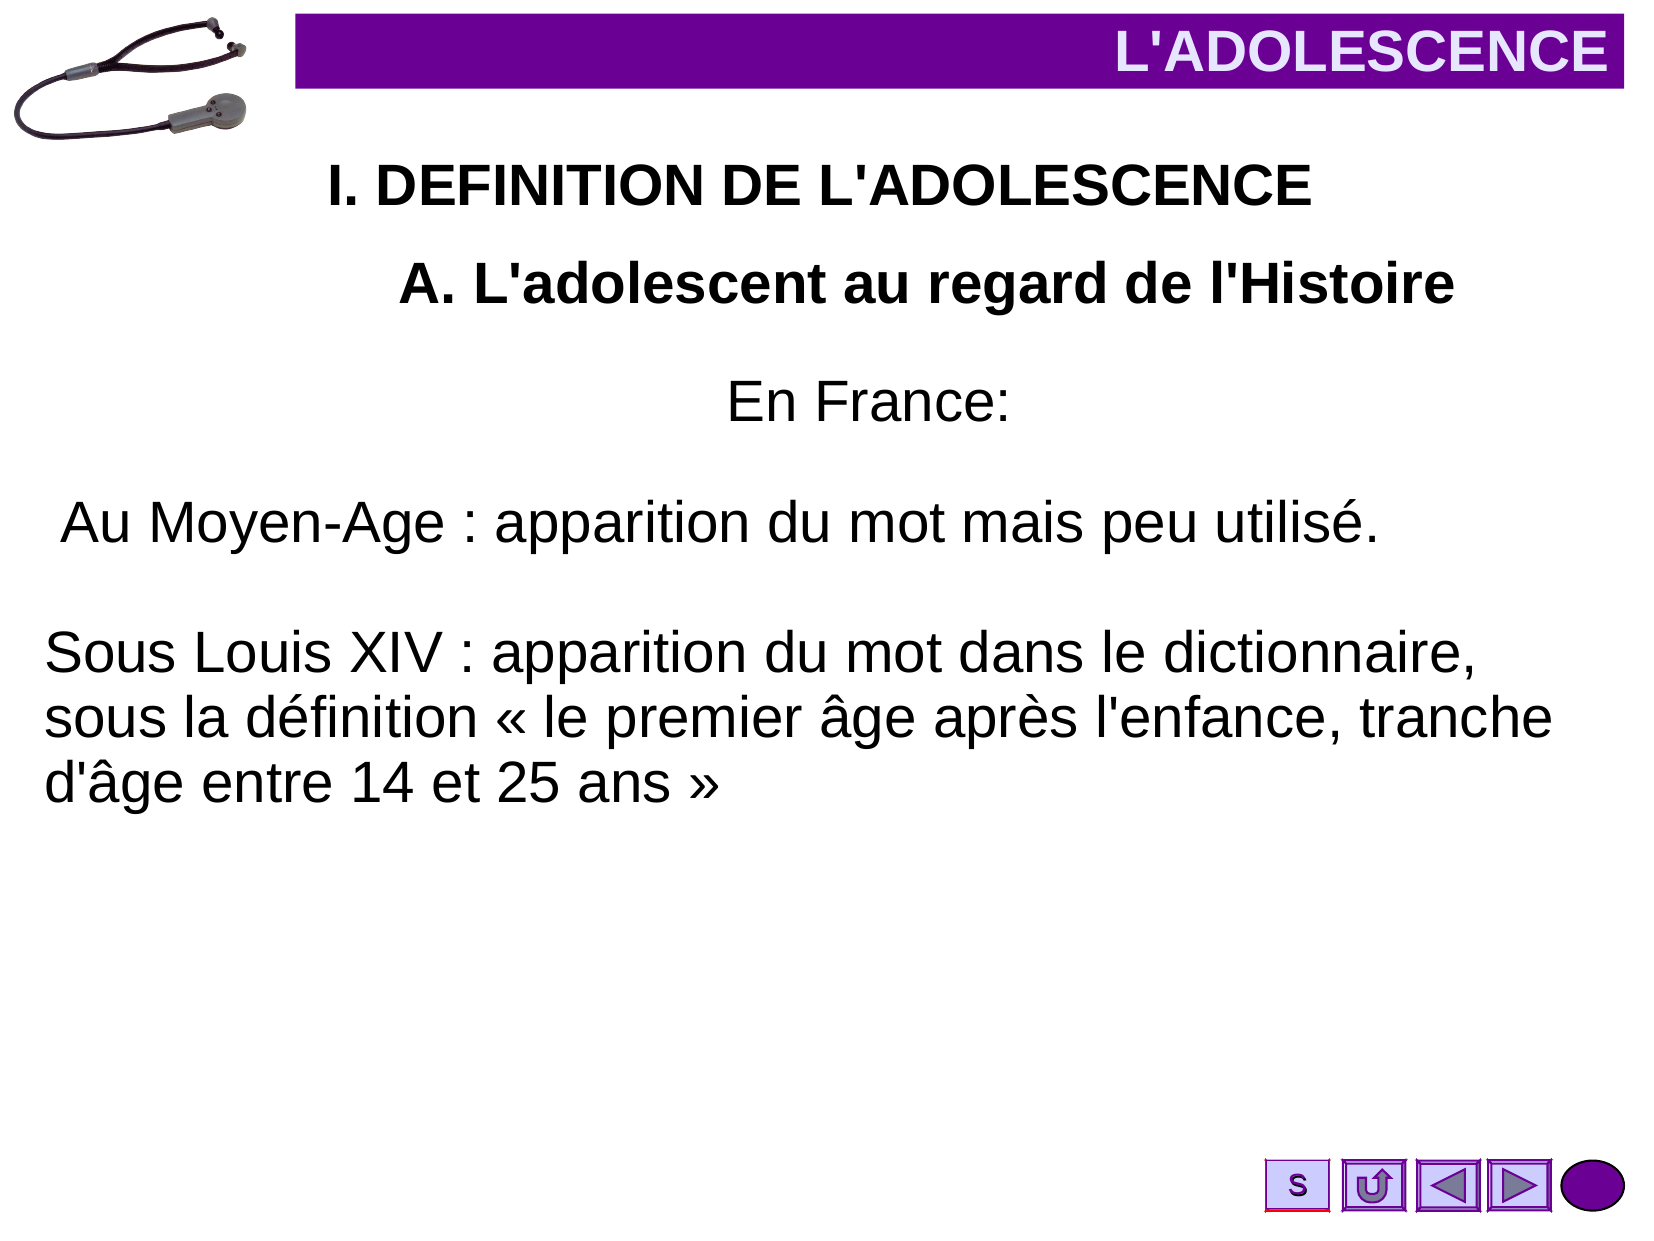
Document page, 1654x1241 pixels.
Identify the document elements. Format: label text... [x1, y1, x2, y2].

picture [8, 8, 260, 153]
text_box En France: Au Moyen-Age : apparition du mot mais peu utilisé. Sous Louis XIV : apparition du mot dans le dictionnaire, sous la définition « le premier âge après l'enfance, tranche d'âge entre 14 et 25 ans » [29, 361, 1625, 975]
text_box A. L'adolescent au regard de l'Histoire [383, 243, 1473, 324]
text_box [1561, 1160, 1625, 1211]
text_box L'ADOLESCENCE [295, 13, 1625, 89]
text_box I. DEFINITION DE L'ADOLESCENCE [295, 147, 1329, 223]
